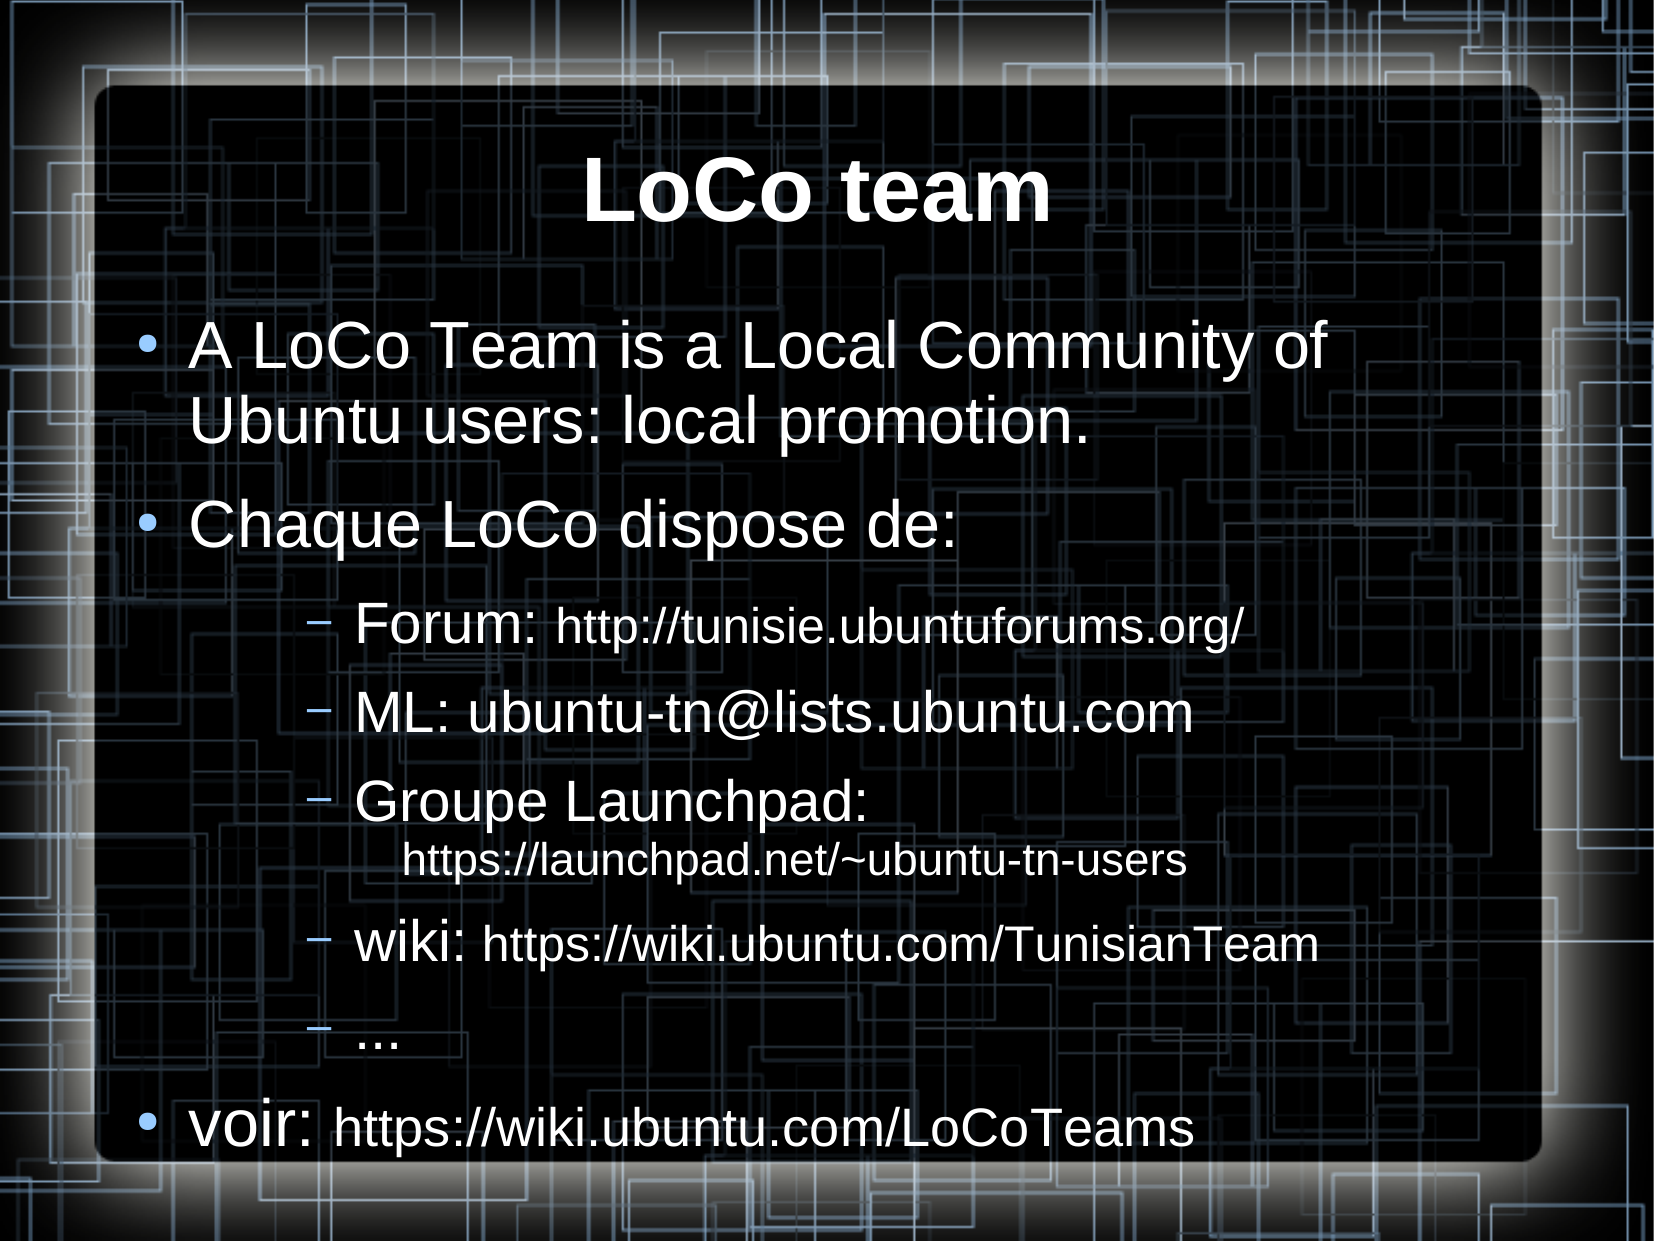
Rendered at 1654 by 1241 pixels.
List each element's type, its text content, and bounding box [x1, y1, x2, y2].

list A LoCo Team is a Local Community of Ubuntu users: local promotion. Chaque LoCo dispose de: Forum: http://tunisie.ubuntuforums.org/ ML: ubuntu-tn@lists.ubuntu.com Groupe Launchpad: https://launchpad.net/~ubuntu-tn-users wiki: https://wiki.ubuntu.com/TunisianTeam ... voir: https://wiki.ubuntu.com/LoCoTeams [118, 307, 1512, 1161]
picture [0, 0, 1654, 1241]
title LoCo team [106, 104, 1530, 277]
